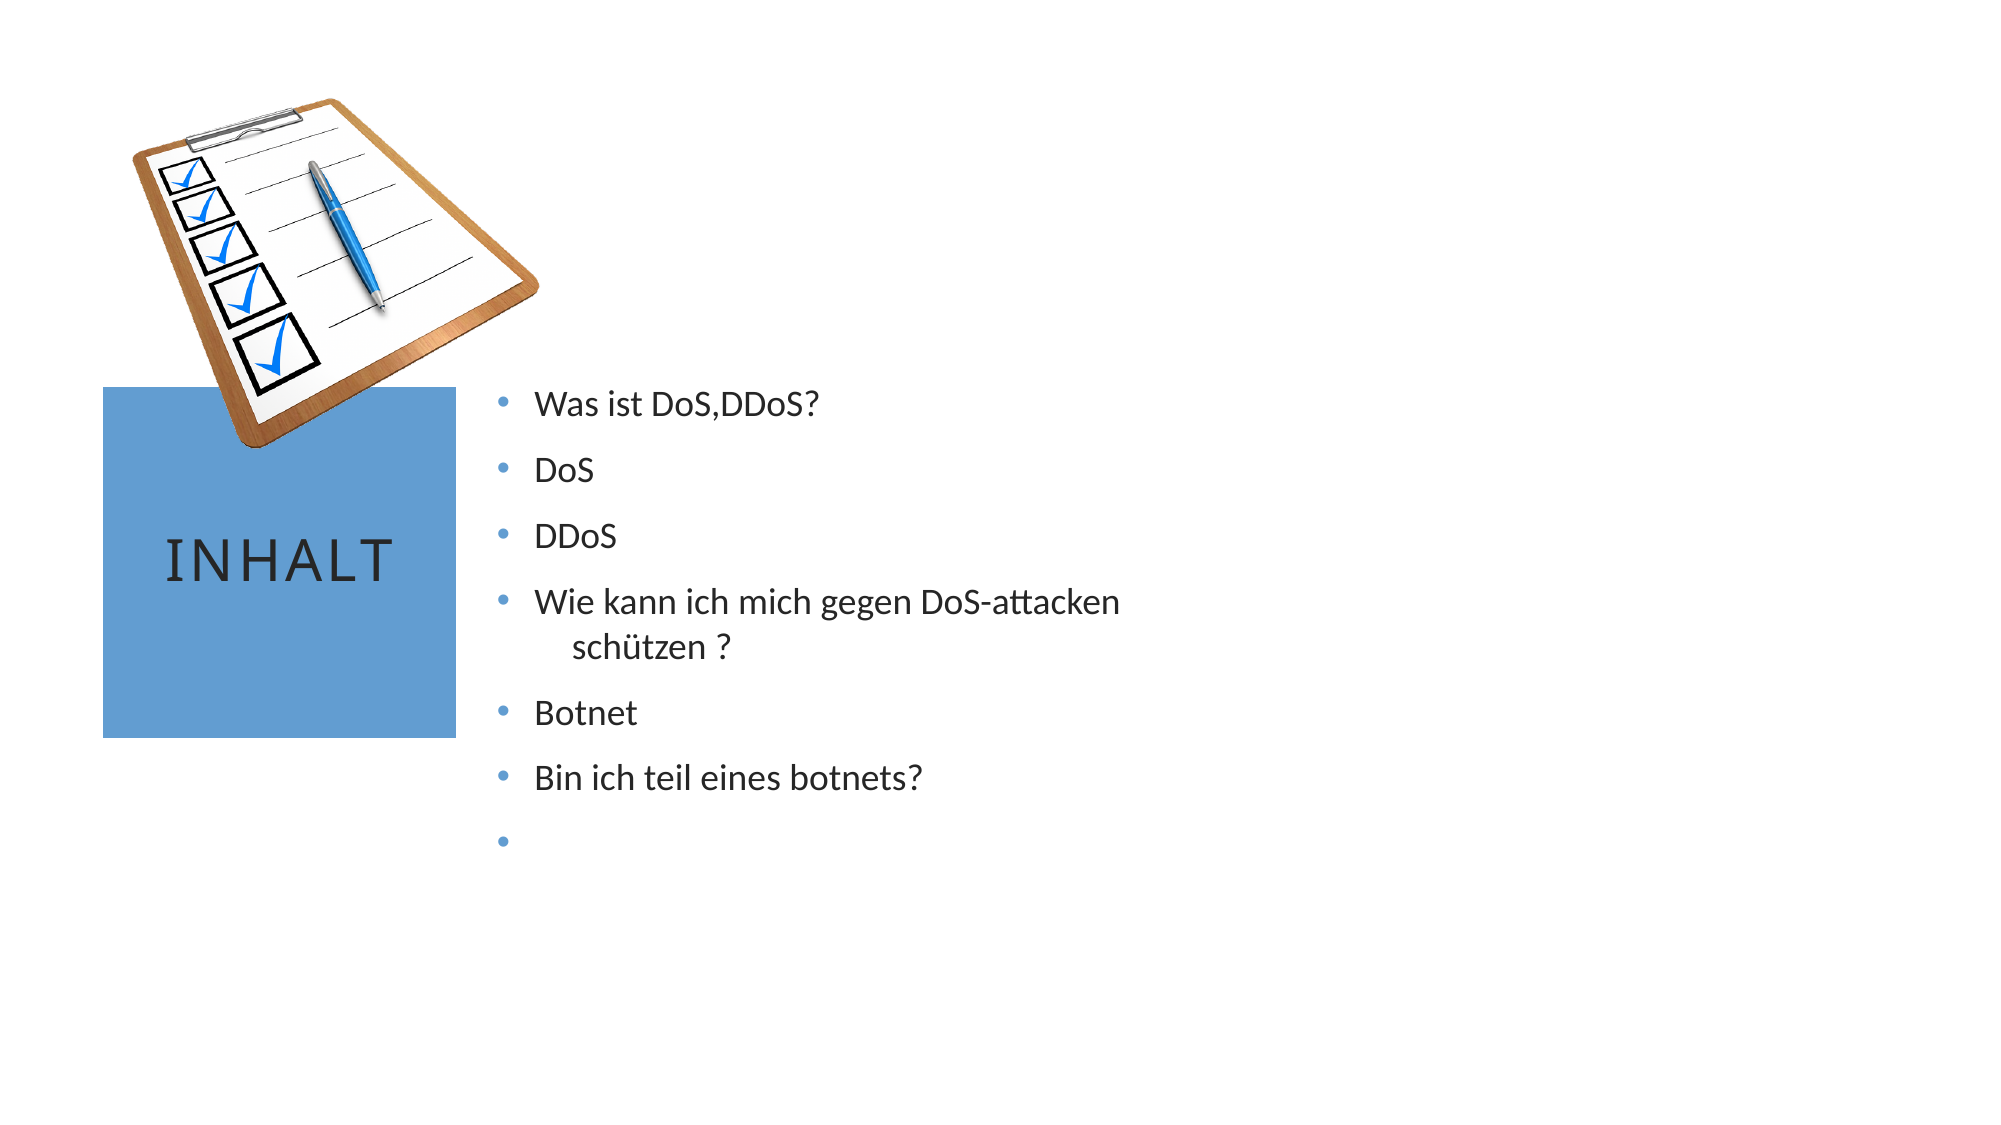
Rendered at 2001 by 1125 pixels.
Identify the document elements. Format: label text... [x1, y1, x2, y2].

picture [118, 30, 542, 454]
text_box INHALT [118, 454, 440, 722]
list Was ist DoS,DDoS? DoS DDoS Wie kann ich mich gegen DoS-attacken schützen ? Botnet Bin ich teil eines botnets? [481, 296, 1272, 948]
